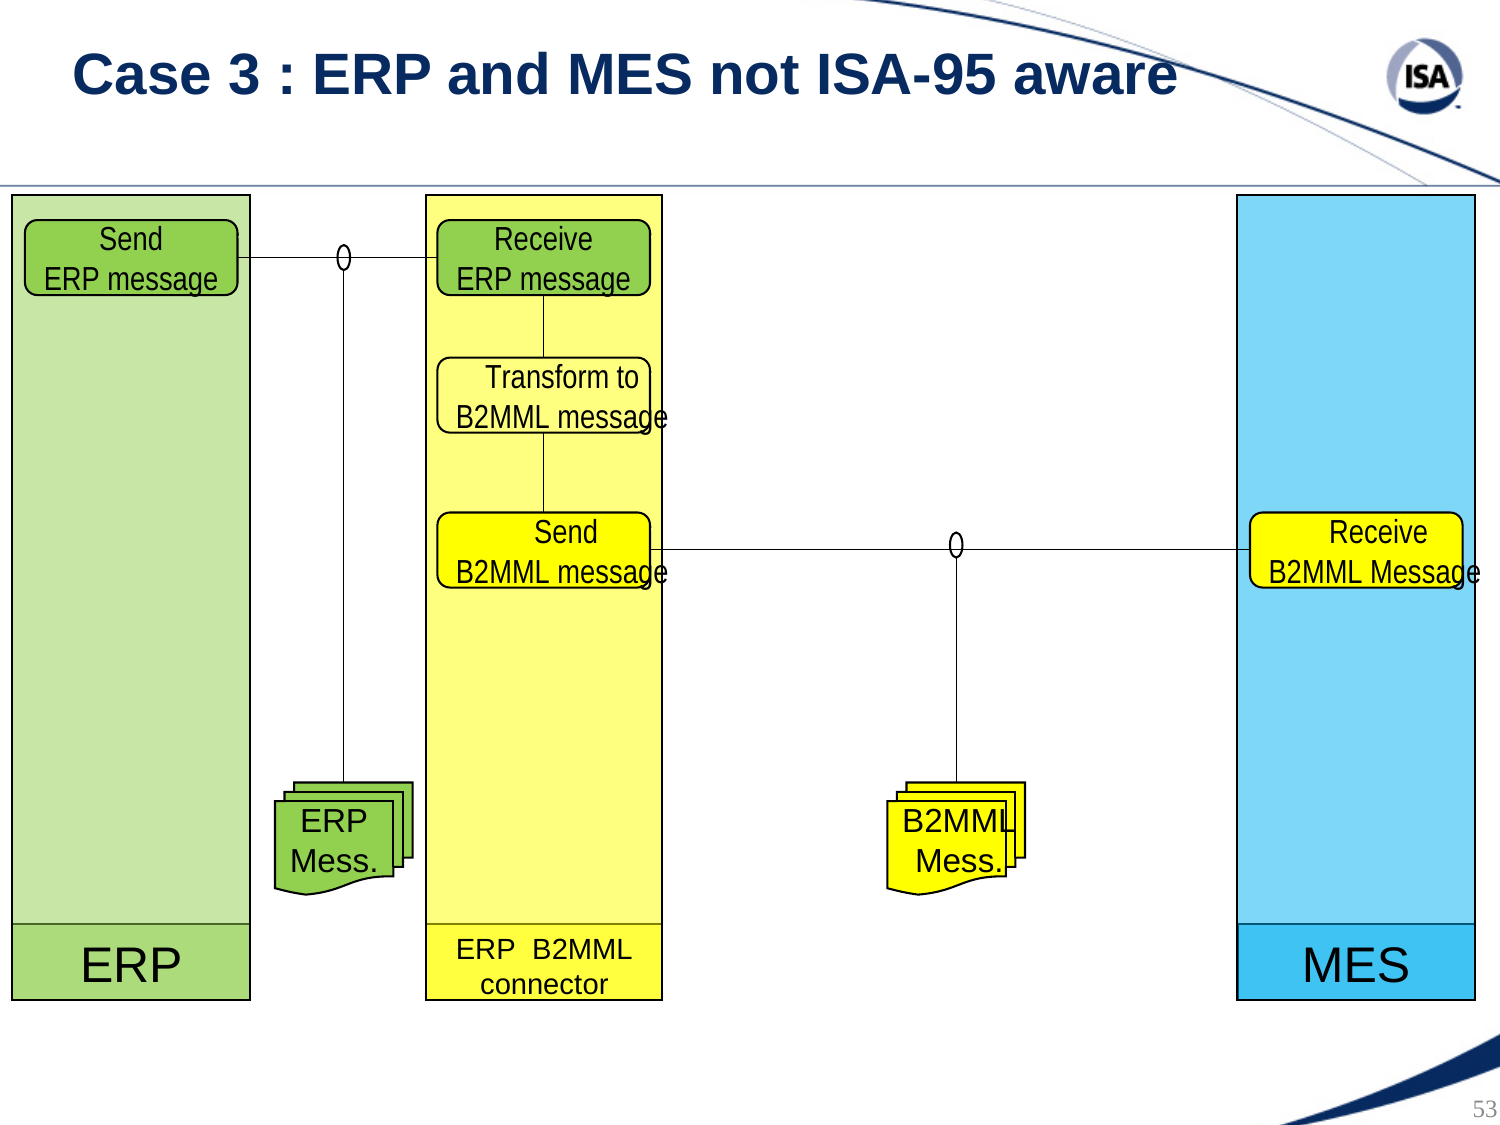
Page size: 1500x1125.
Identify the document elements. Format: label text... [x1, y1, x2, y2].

text_box Receive ERP message [437, 220, 651, 296]
text_box ERP B2MML connector [426, 217, 663, 549]
picture [0, 0, 1500, 1125]
text_box Receive B2MML Message [1250, 512, 1463, 588]
text_box MES [1237, 195, 1475, 1000]
text_box Send B2MML message [437, 512, 651, 588]
text_box Send ERP message [24, 220, 238, 296]
text_box ERP Mess. [275, 782, 413, 895]
text_box ERP B2MML connector [426, 258, 663, 1000]
text_box ERP [12, 195, 250, 1000]
text_box B2MML Mess. [887, 782, 1026, 895]
text_box Transform to B2MML message [437, 357, 651, 433]
title Case 3 : ERP and MES not ISA-95 aware [57, 28, 1333, 217]
